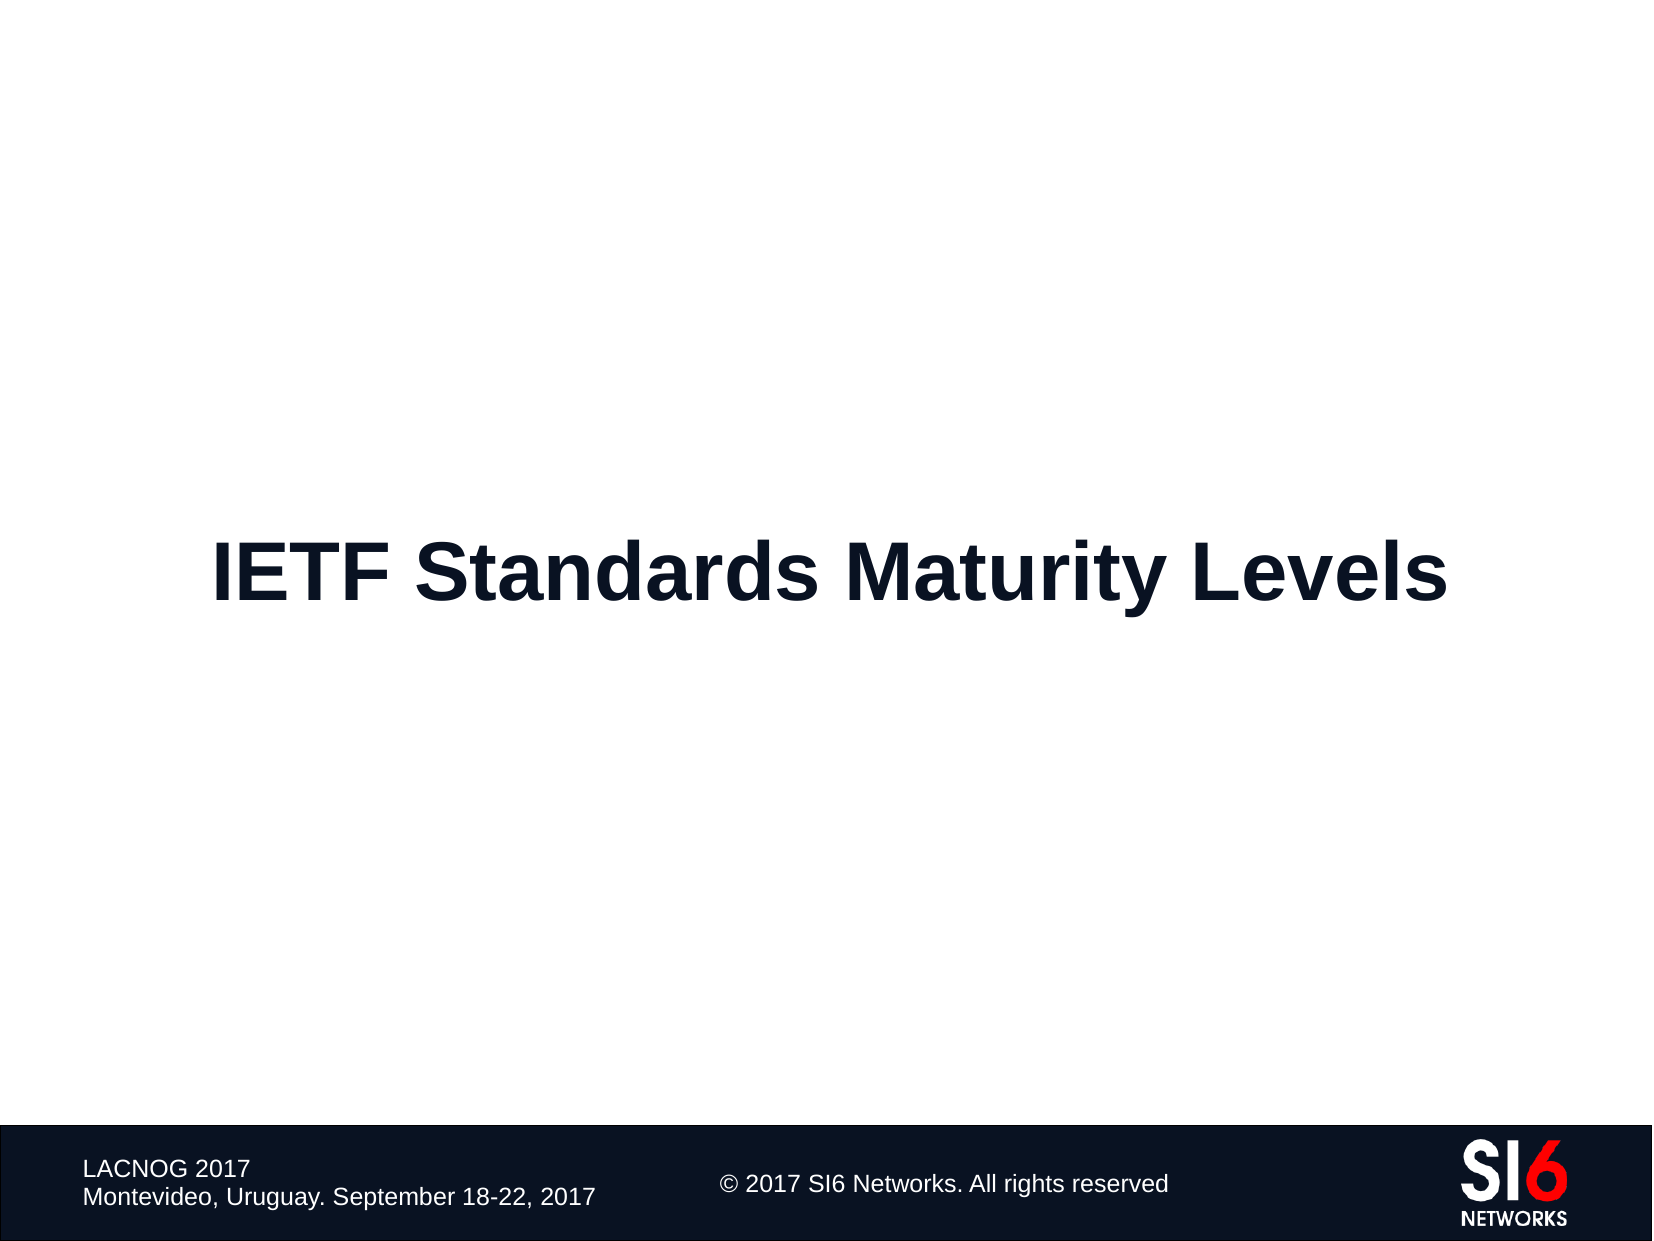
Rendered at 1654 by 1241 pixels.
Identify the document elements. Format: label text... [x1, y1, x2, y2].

picture [1461, 1139, 1567, 1226]
title IETF Standards Maturity Levels [86, 467, 1576, 676]
